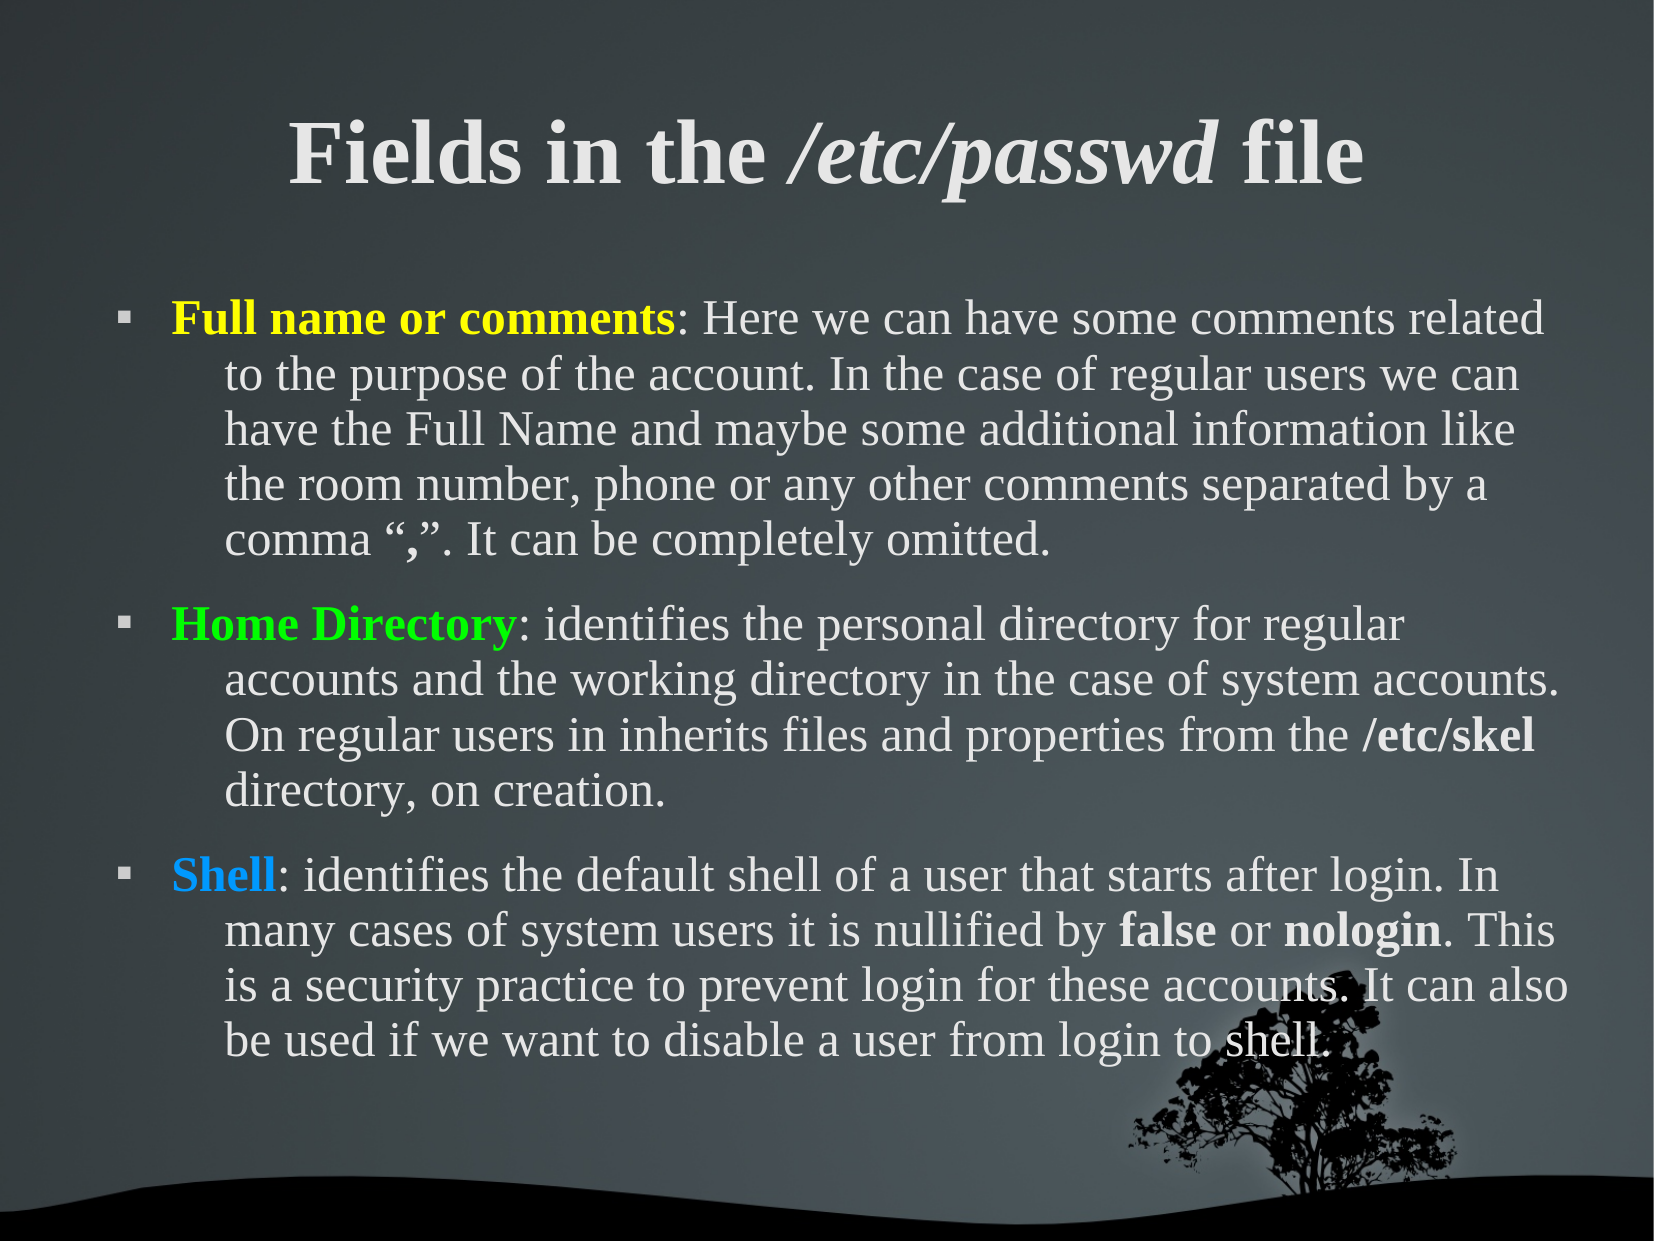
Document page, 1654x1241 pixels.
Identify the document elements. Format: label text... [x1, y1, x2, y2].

title Fields in the /etc/passwd file [82, 49, 1571, 257]
list Full name or comments: Here we can have some comments related to the purpose of the account. In the case of regular users we can have the Full Name and maybe some additional information like the room number, phone or any other comments separated by a comma “,”. It can be completely omitted. Home Directory: identifies the personal directory for regular accounts and the working directory in the case of system accounts. On regular users in inherits files and properties from the /etc/skel directory, on creation. Shell: identifies the default shell of a user that starts after login. In many cases of system users it is nullified by false or nologin. This is a security practice to prevent login for these accounts. It can also be used if we want to disable a user from login to shell. [82, 290, 1571, 1131]
picture [0, 0, 1654, 1241]
